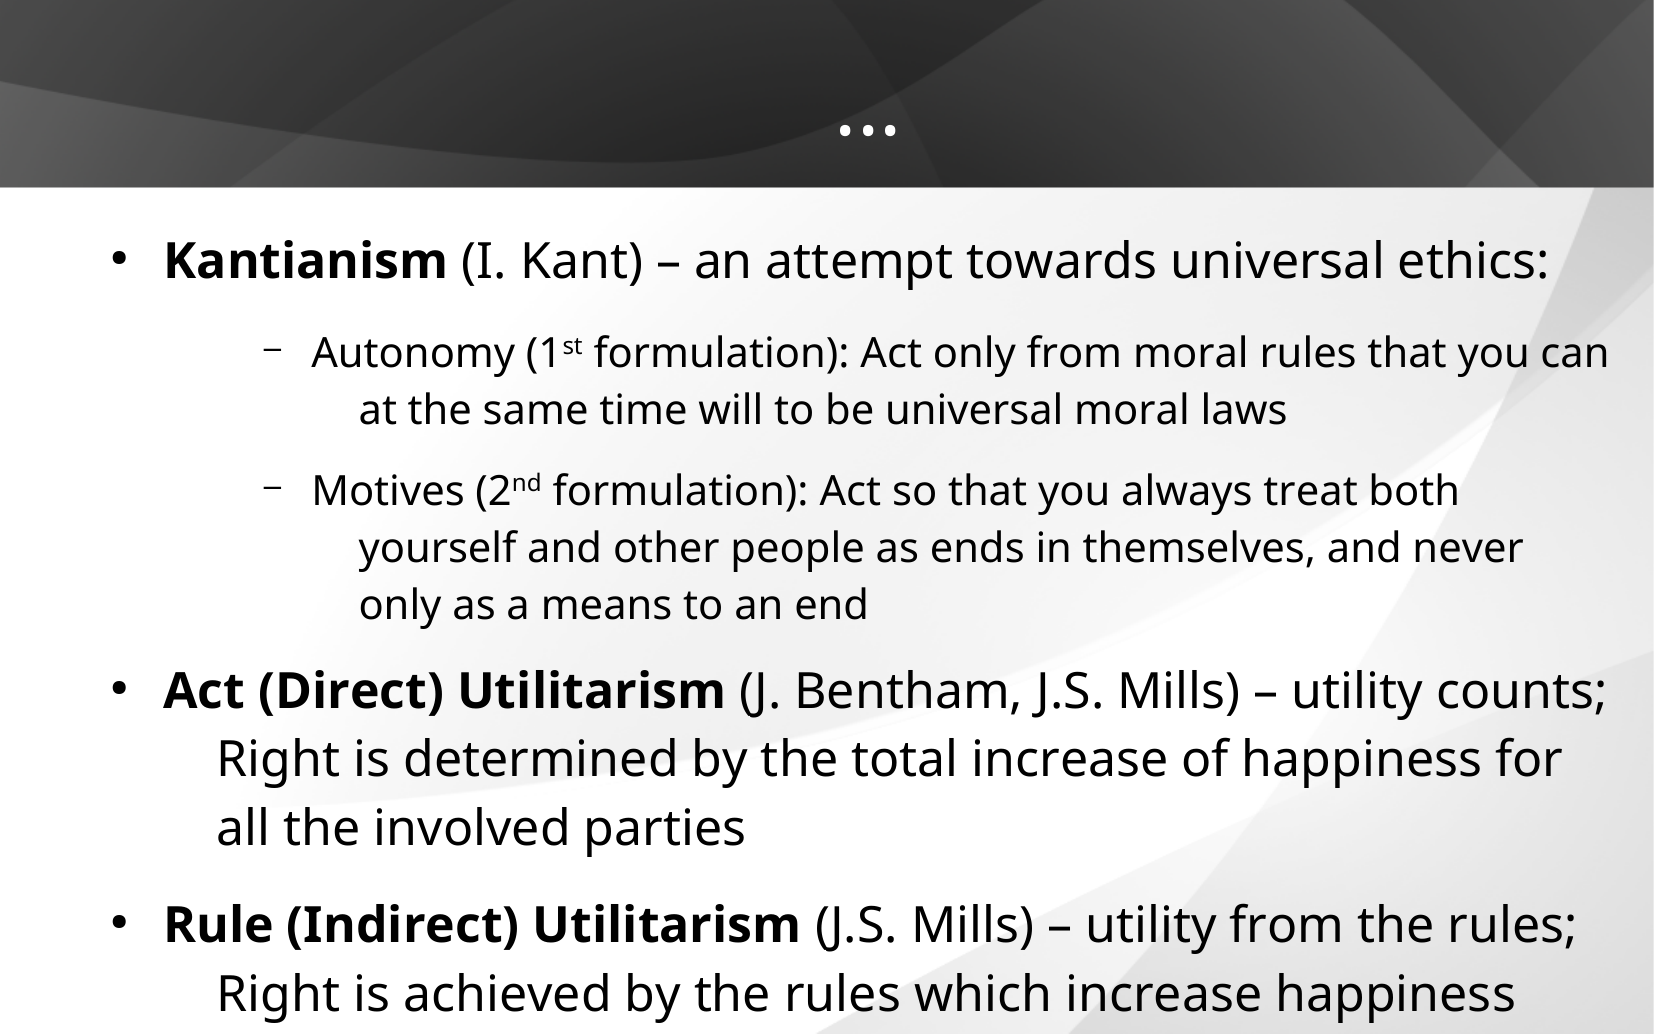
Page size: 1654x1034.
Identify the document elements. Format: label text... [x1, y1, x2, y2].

title ... [124, 0, 1613, 208]
picture [0, 0, 1654, 1034]
list Kantianism (I. Kant) – an attempt towards universal ethics: Autonomy (1st formulation): Act only from moral rules that you can at the same time will to be universal moral laws Motives (2nd formulation): Act so that you always treat both yourself and other people as ends in themselves, and never only as a means to an end Act (Direct) Utilitarism (J. Bentham, J.S. Mills) – utility counts; Right is determined by the total increase of happiness for all the involved parties Rule (Indirect) Utilitarism (J.S. Mills) – utility from the rules; Right is achieved by the rules which increase happiness [75, 225, 1613, 1013]
